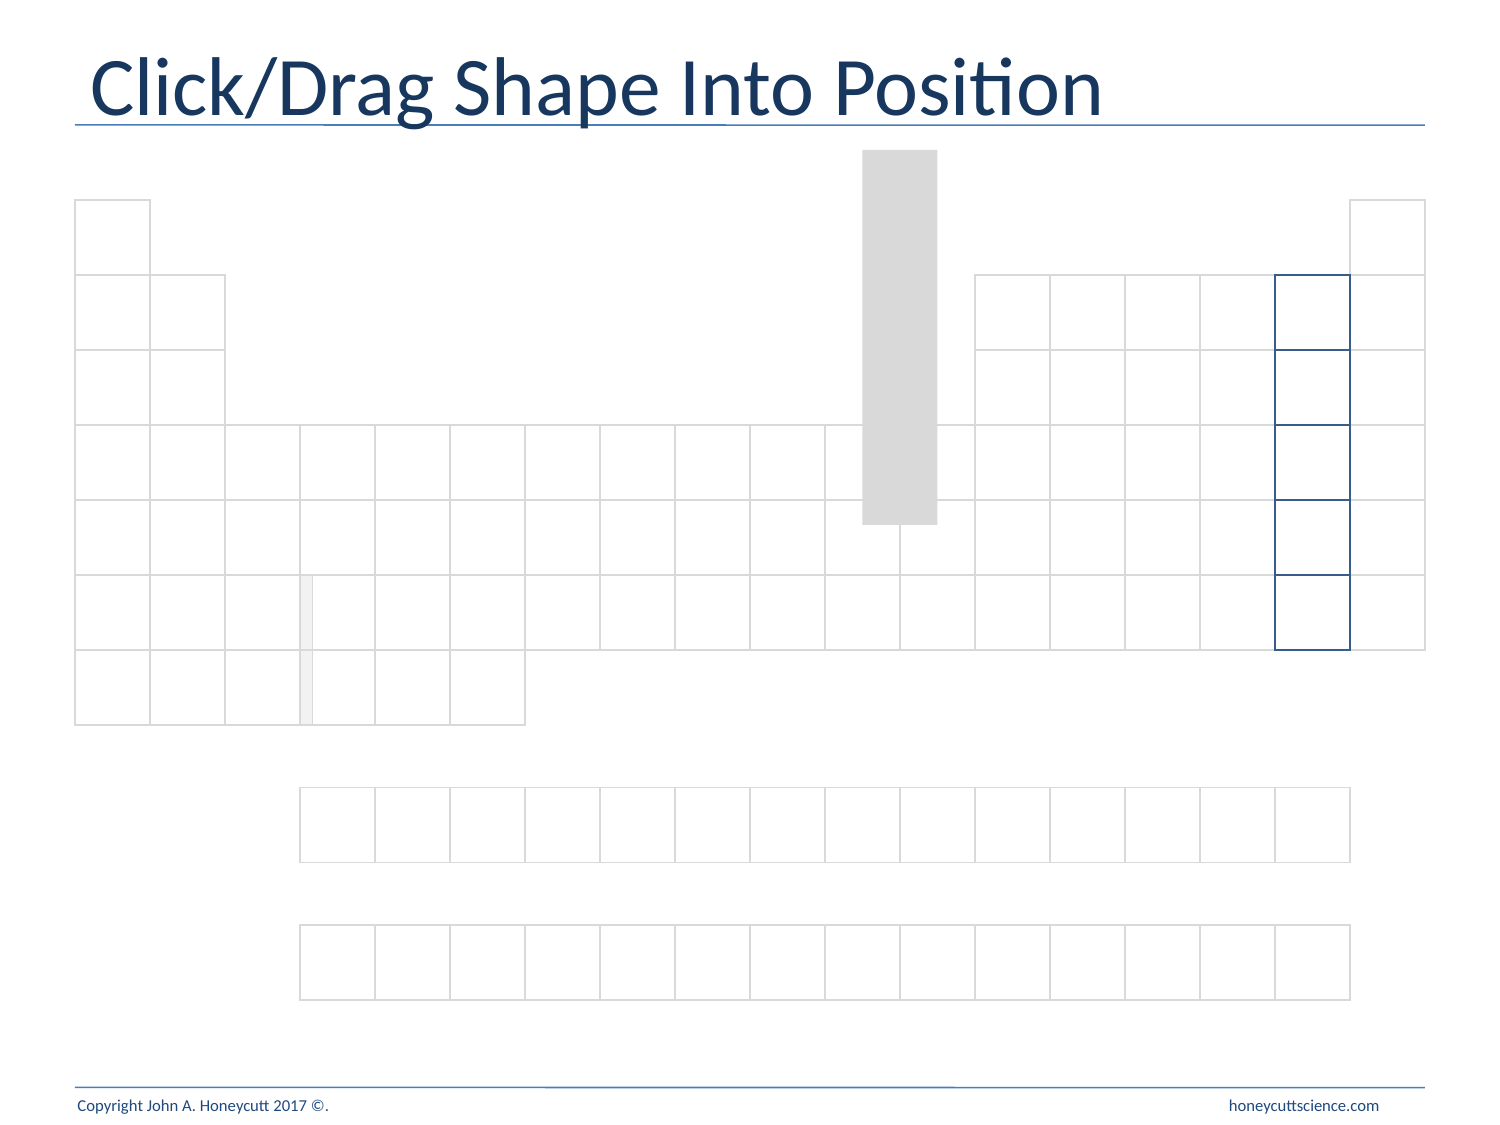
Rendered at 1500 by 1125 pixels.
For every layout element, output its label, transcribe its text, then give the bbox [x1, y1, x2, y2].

title Click/Drag Shape Into Position [75, 45, 1425, 121]
text_box [862, 149, 938, 525]
